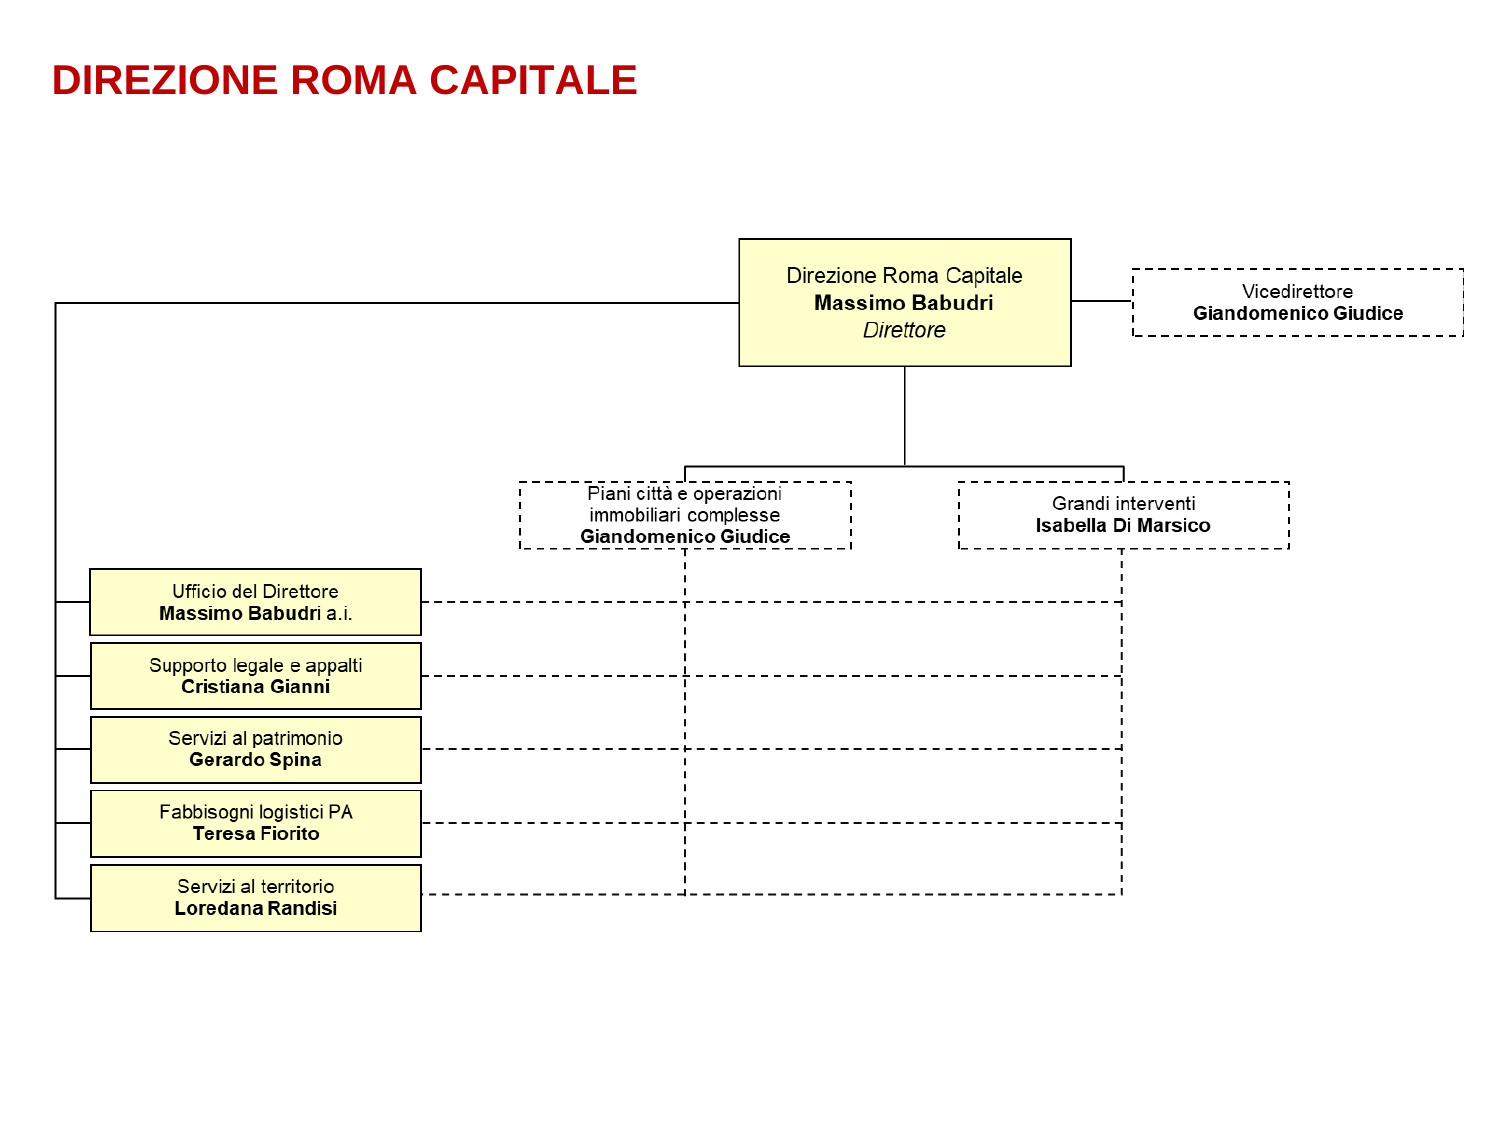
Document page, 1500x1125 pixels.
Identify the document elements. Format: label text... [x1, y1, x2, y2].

text_box DIREZIONE ROMA CAPITALE [36, 45, 1500, 128]
picture [54, 238, 1464, 932]
